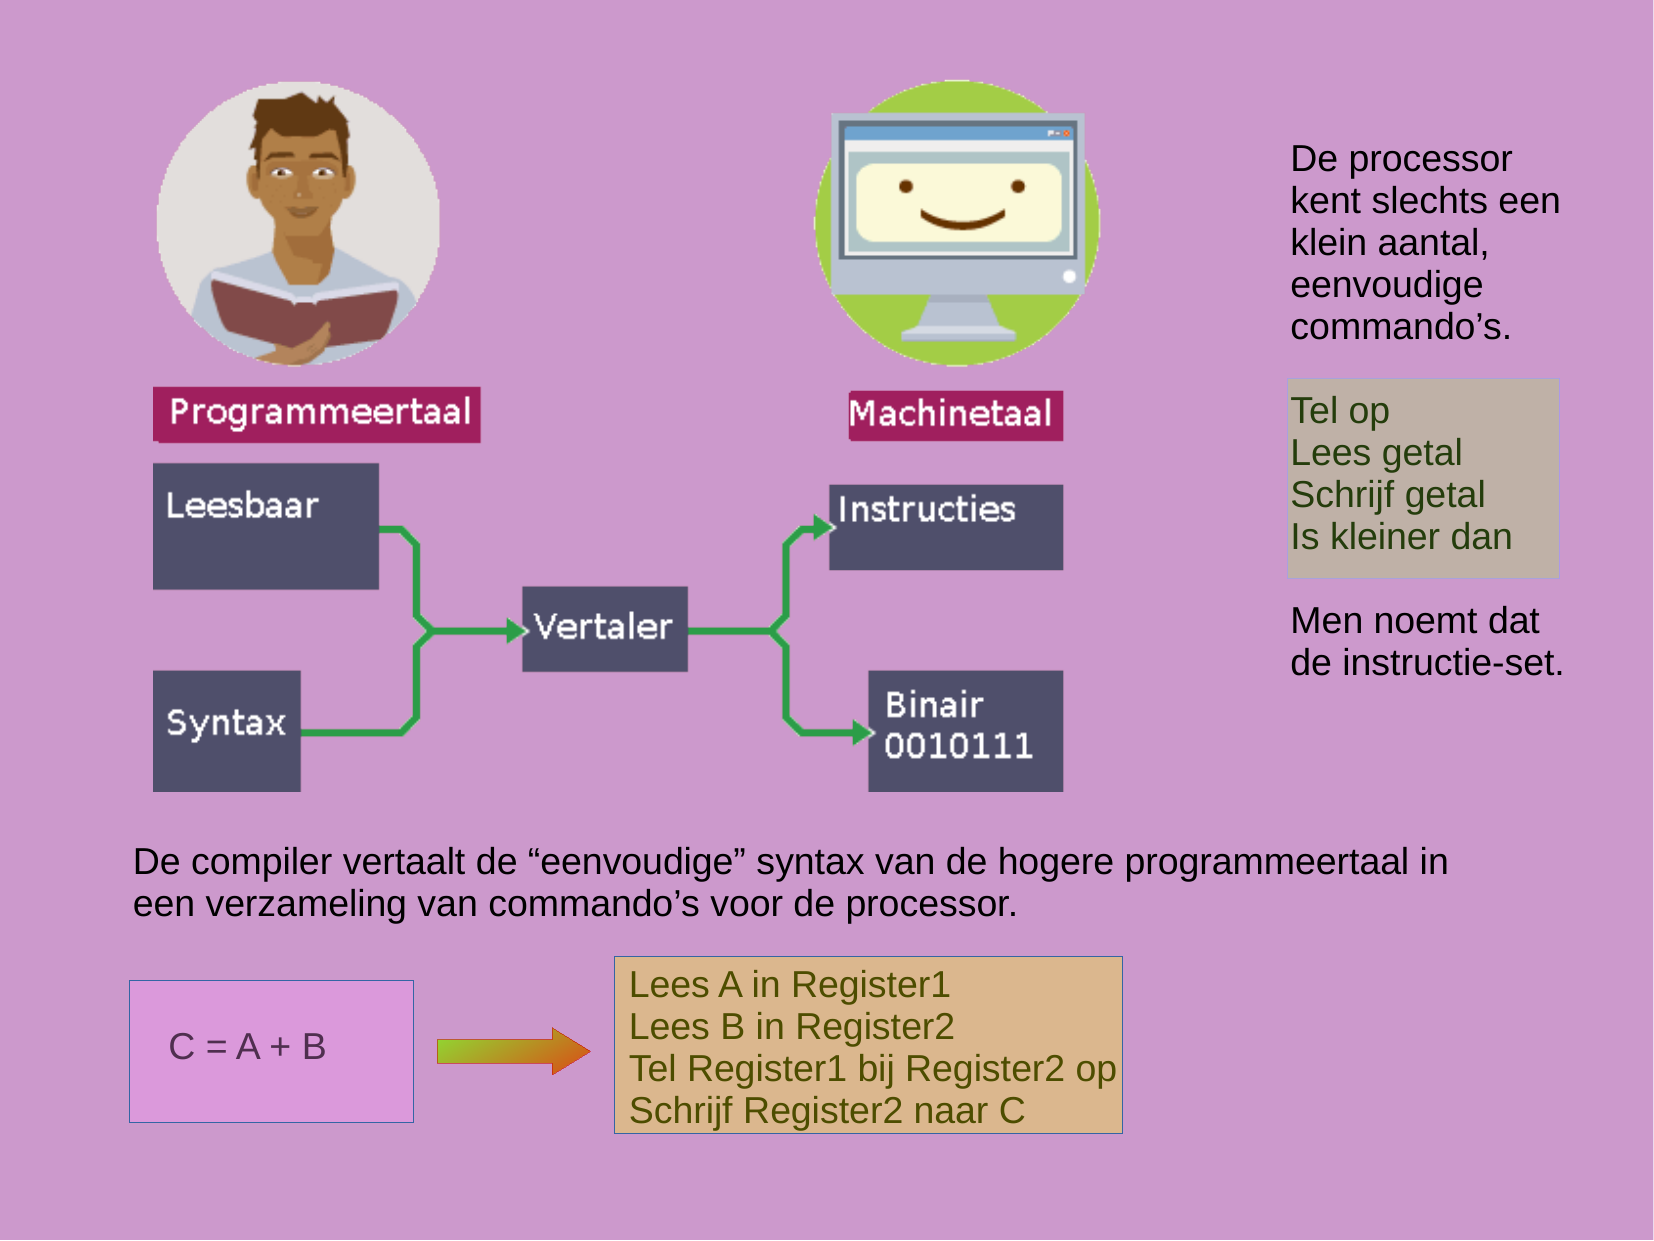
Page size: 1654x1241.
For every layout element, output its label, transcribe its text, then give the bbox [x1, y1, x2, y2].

text_box Lees A in Register1 Lees B in Register2 Tel Register1 bij Register2 op Schrijf Register2 naar C [614, 956, 1536, 1182]
text_box De processor kent slechts een klein aantal, eenvoudige commando’s. Tel op Lees getal Schrijf getal Is kleiner dan Men noemt dat de instructie-set. [1275, 129, 1583, 691]
text_box [437, 1027, 591, 1075]
picture [153, 78, 1373, 792]
text_box [614, 956, 1123, 1134]
text_box [129, 980, 414, 1123]
text_box De compiler vertaalt de “eenvoudige” syntax van de hogere programmeertaal in een verzameling van commando’s voor de processor. [118, 833, 1477, 1016]
text_box [1287, 378, 1560, 579]
